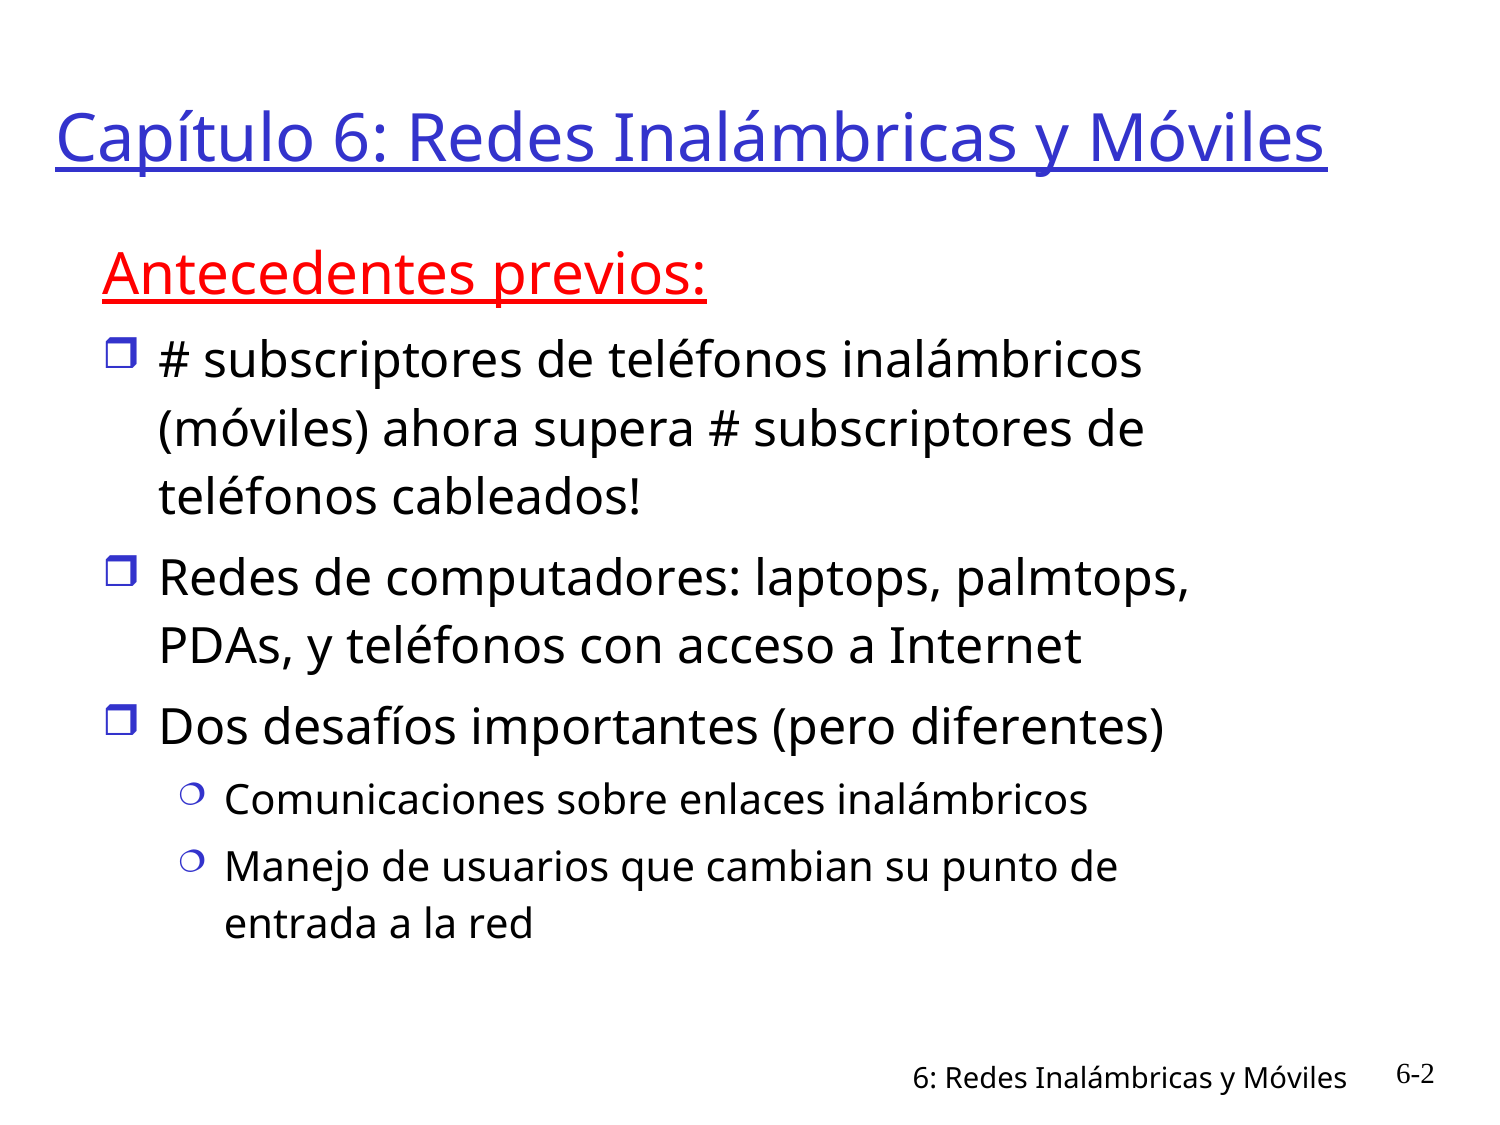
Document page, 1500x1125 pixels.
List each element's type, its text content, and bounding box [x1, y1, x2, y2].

title Capítulo 6: Redes Inalámbricas y Móviles [40, 41, 1453, 230]
list Antecedentes previos: # subscriptores de teléfonos inalámbricos (móviles) ahora supera # subscriptores de teléfonos cableados! Redes de computadores: laptops, palmtops, PDAs, y teléfonos con acceso a Internet Dos desafíos importantes (pero diferentes) Comunicaciones sobre enlaces inalámbricos Manejo de usuarios que cambian su punto de entrada a la red [87, 224, 1286, 988]
